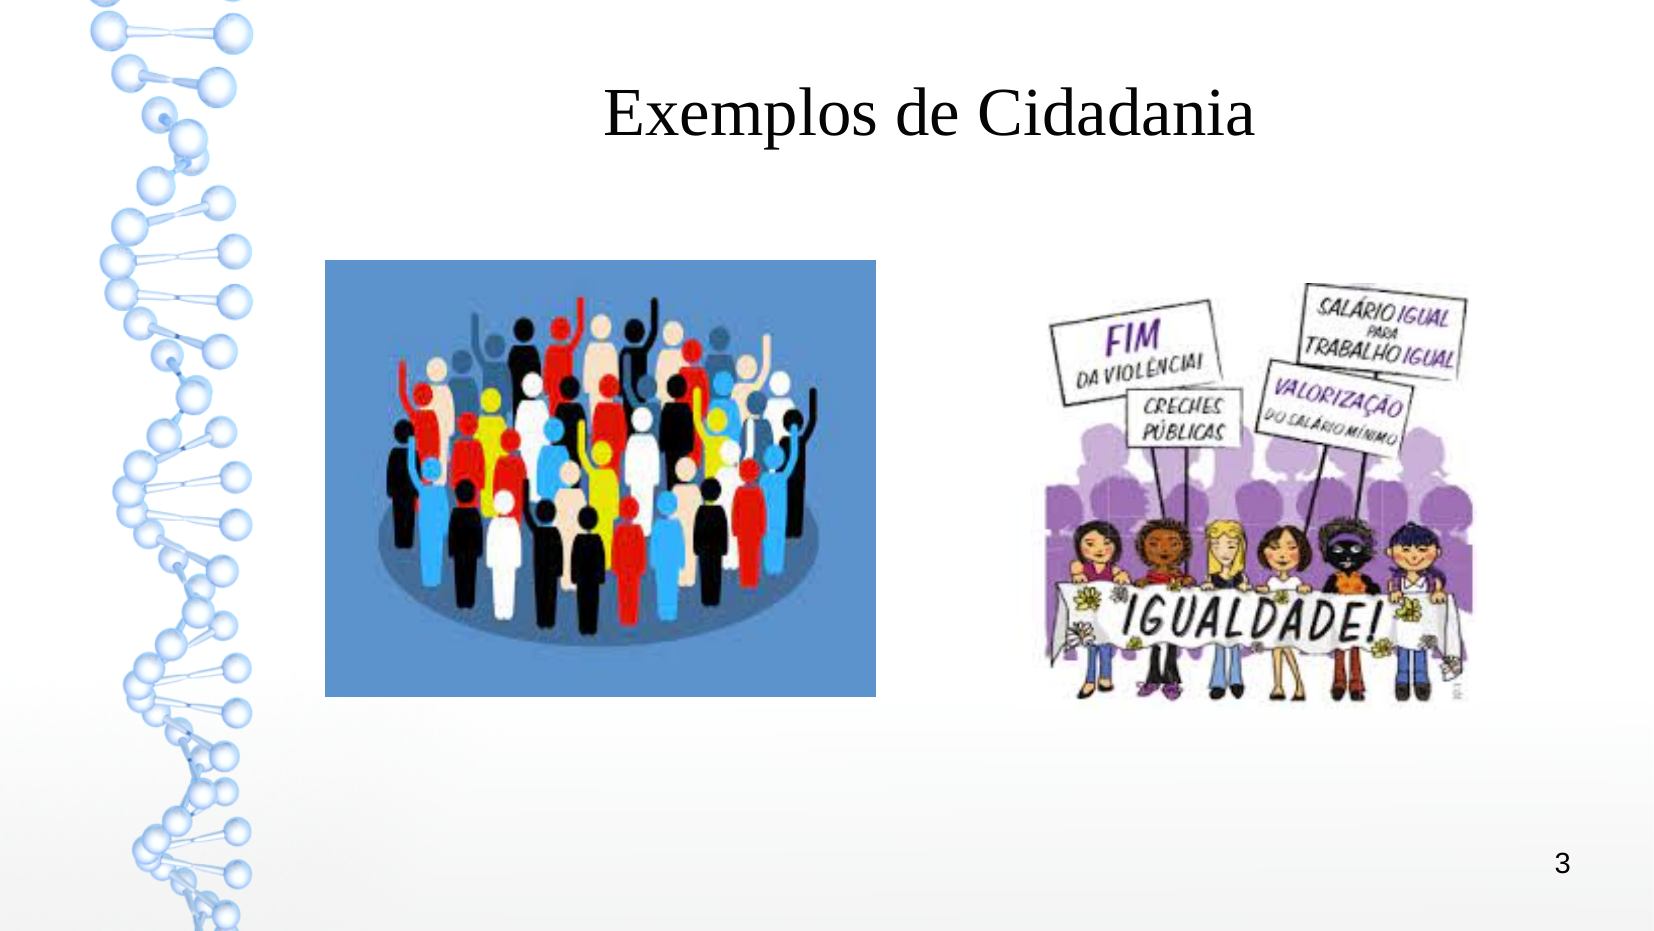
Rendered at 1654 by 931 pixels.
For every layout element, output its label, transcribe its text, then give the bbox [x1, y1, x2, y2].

title Exemplos de Cidadania [265, 35, 1595, 189]
picture [0, 0, 1654, 931]
